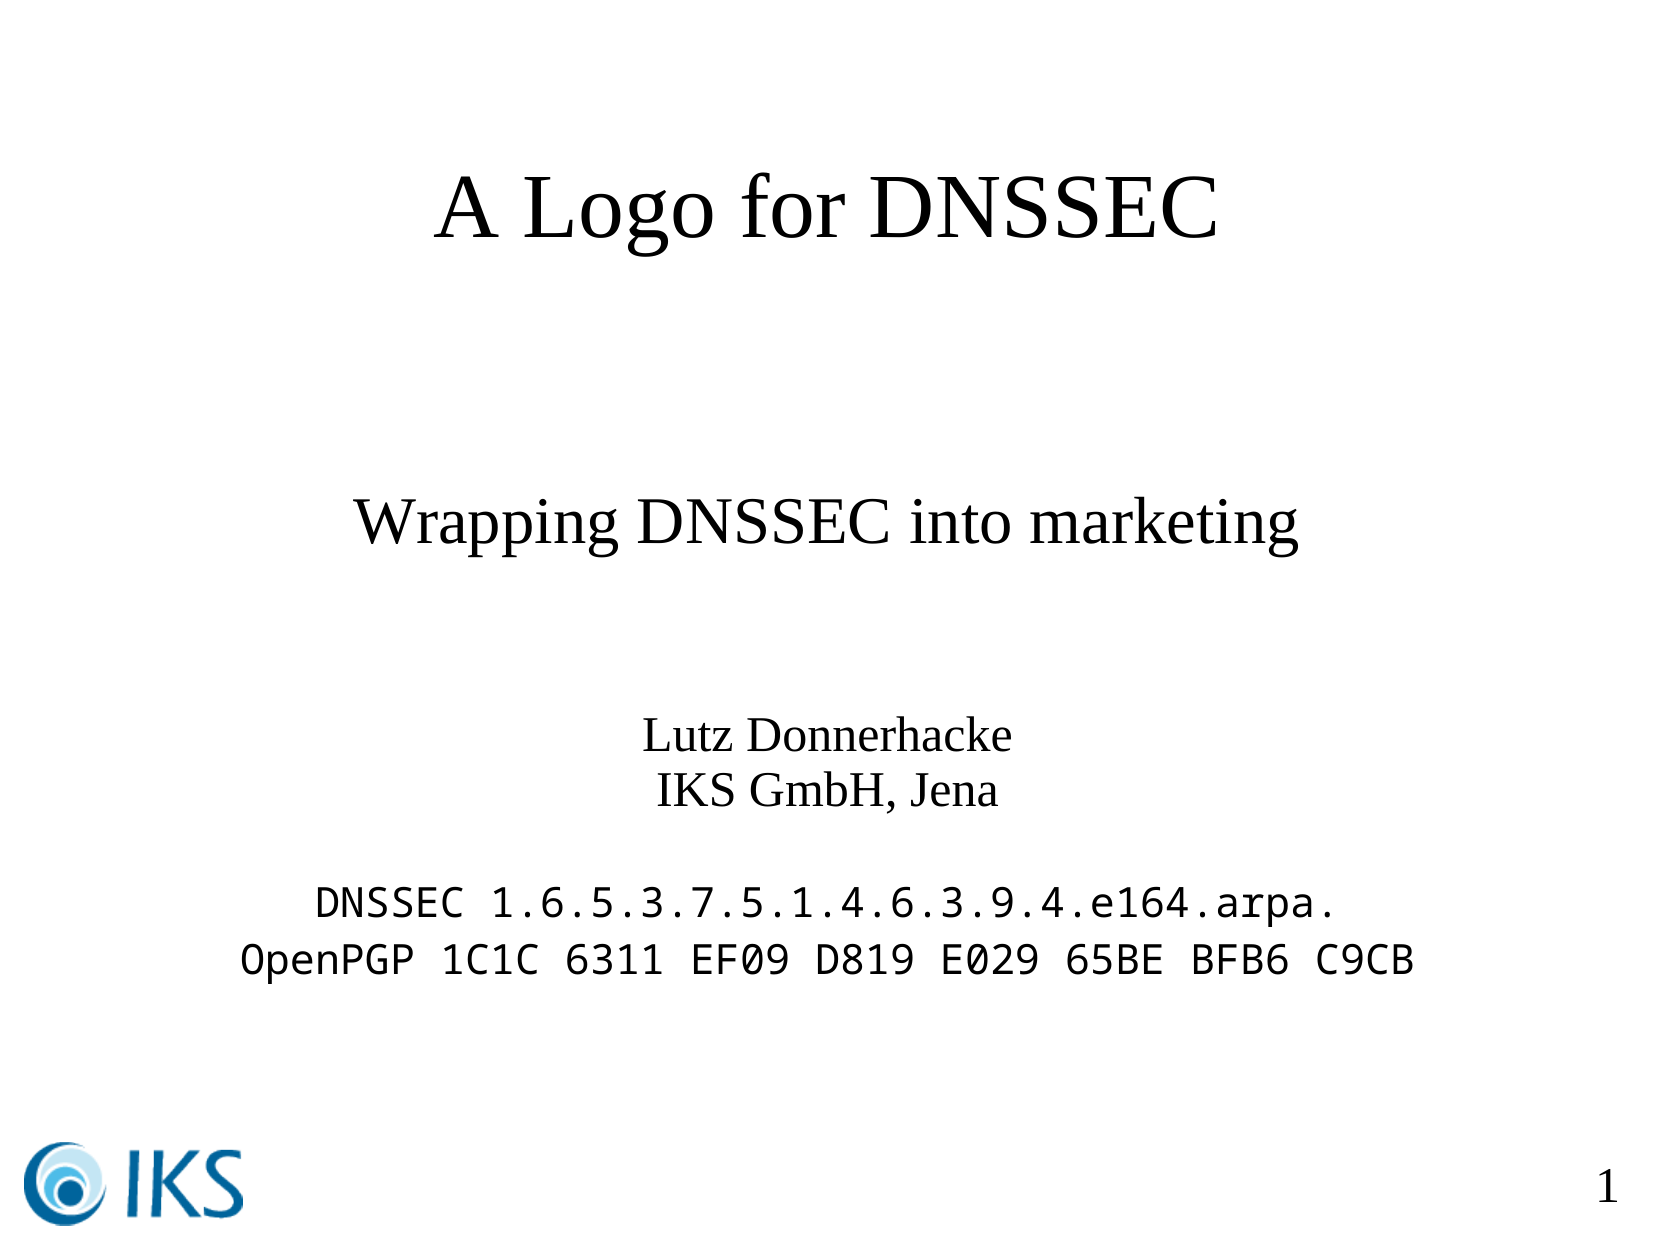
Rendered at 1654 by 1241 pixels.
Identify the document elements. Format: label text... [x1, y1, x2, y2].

picture [24, 1142, 243, 1226]
title A Logo for DNSSEC [121, 102, 1534, 311]
subtitle Wrapping DNSSEC into marketing Lutz Donnerhacke IKS GmbH, Jena DNSSEC 1.6.5.3.7.5.1.4.6.3.9.4.e164.arpa. OpenPGP 1C1C 6311 EF09 D819 E029 65BE BFB6 C9CB [121, 344, 1534, 1127]
